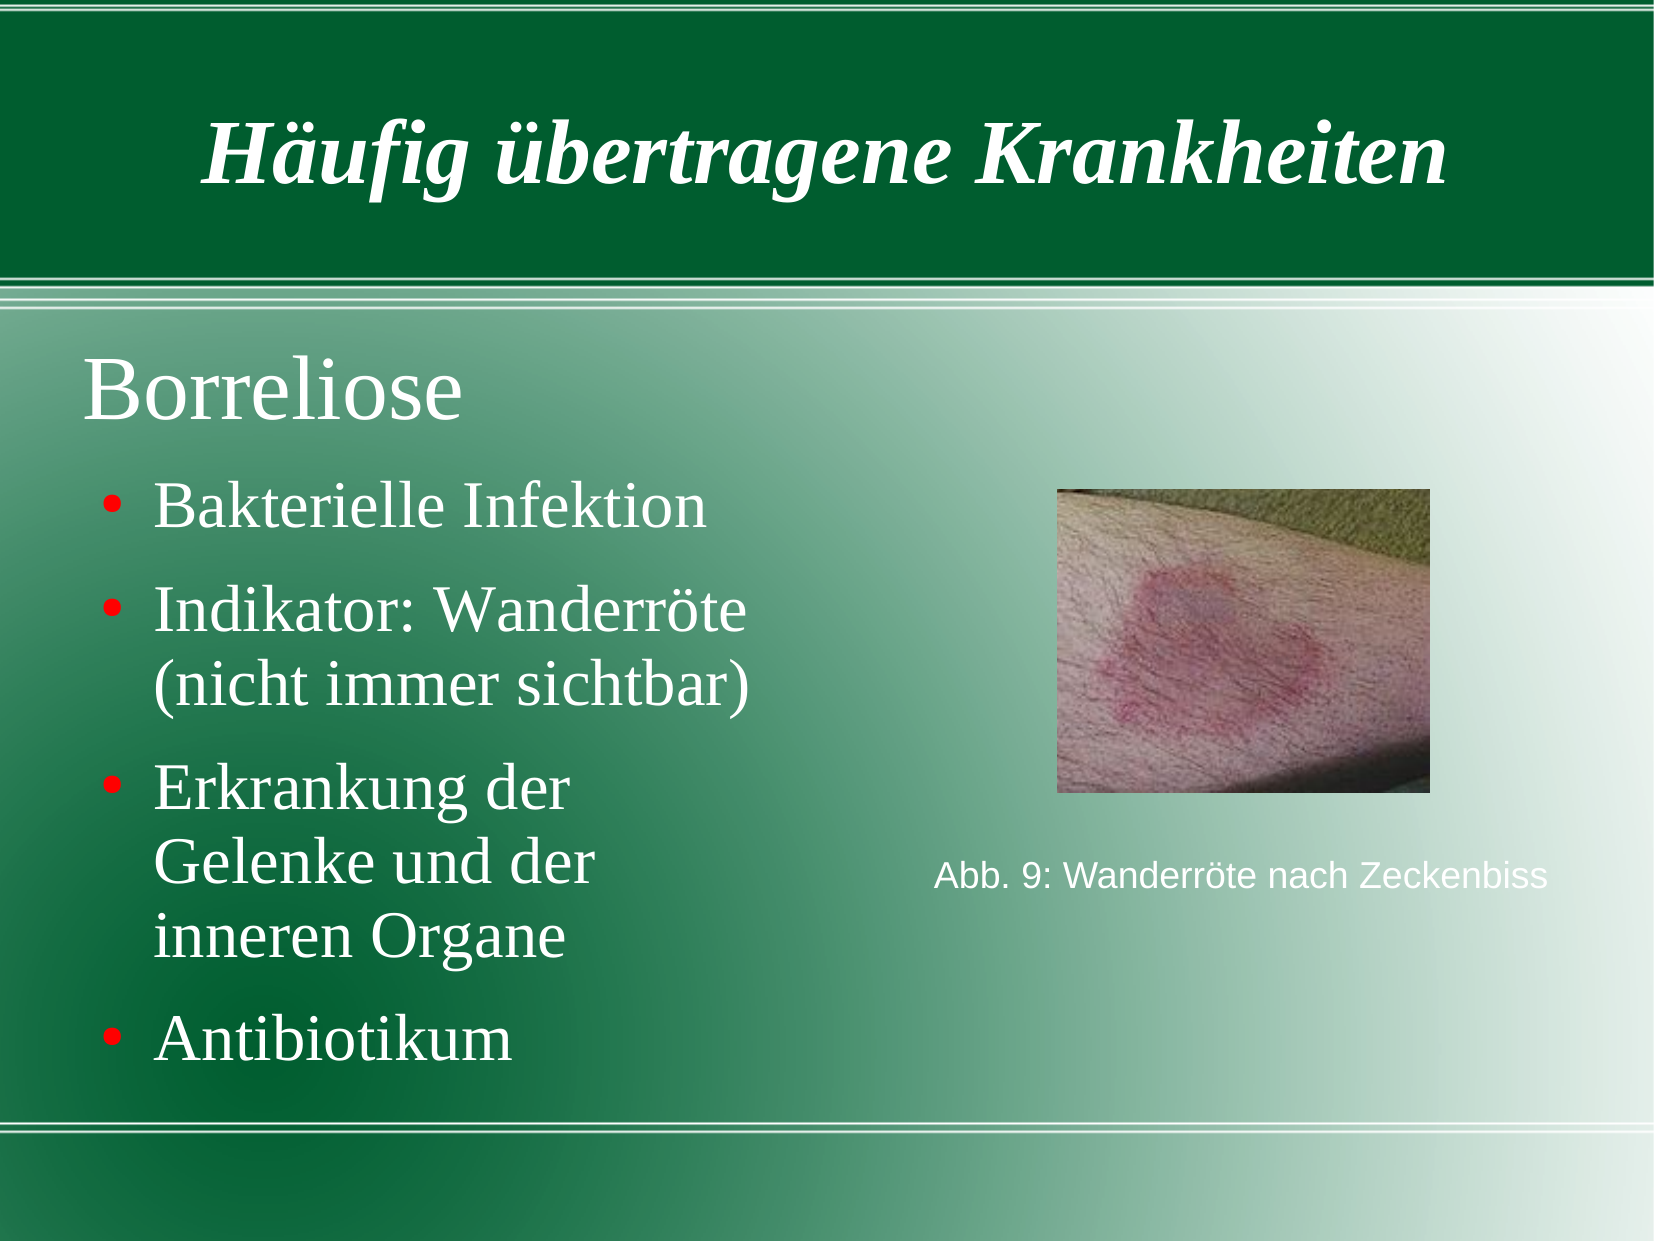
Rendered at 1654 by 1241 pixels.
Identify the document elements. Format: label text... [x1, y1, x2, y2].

picture [0, 0, 1654, 1241]
title Häufig übertragene Krankheiten [82, 49, 1571, 257]
text_box Abb. 9: Wanderröte nach Zeckenbiss [919, 846, 1566, 904]
list Borreliose Bakterielle Infektion Indikator: Wanderröte (nicht immer sichtbar) Erkrankung der Gelenke und der inneren Organe Antibiotikum [82, 337, 809, 1076]
